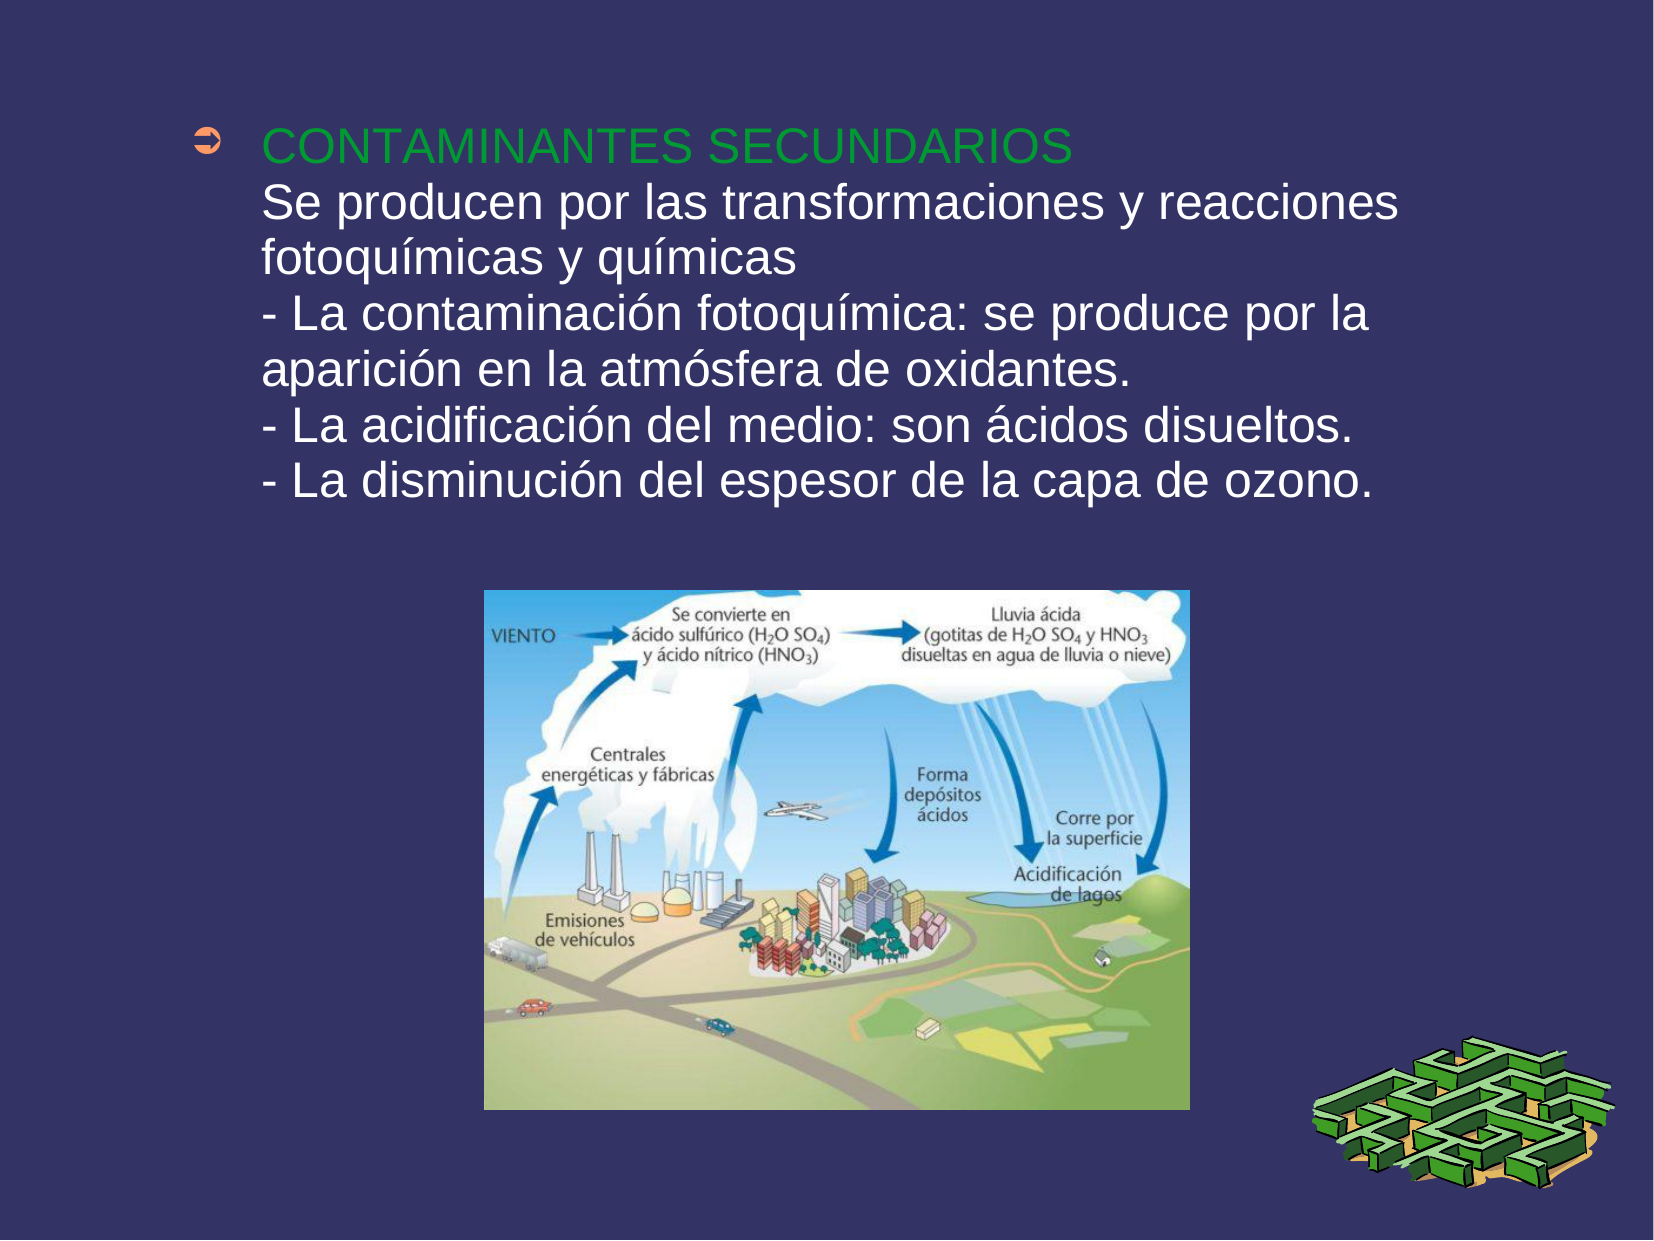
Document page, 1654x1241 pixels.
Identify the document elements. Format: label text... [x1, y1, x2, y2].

list CONTAMINANTES SECUNDARIOS Se producen por las transformaciones y reacciones fotoquímicas y químicas - La contaminación fotoquímica: se produce por la aparición en la atmósfera de oxidantes. - La acidificación del medio: son ácidos disueltos. - La disminución del espesor de la capa de ozono. [178, 118, 1570, 1147]
picture [484, 590, 1190, 1110]
